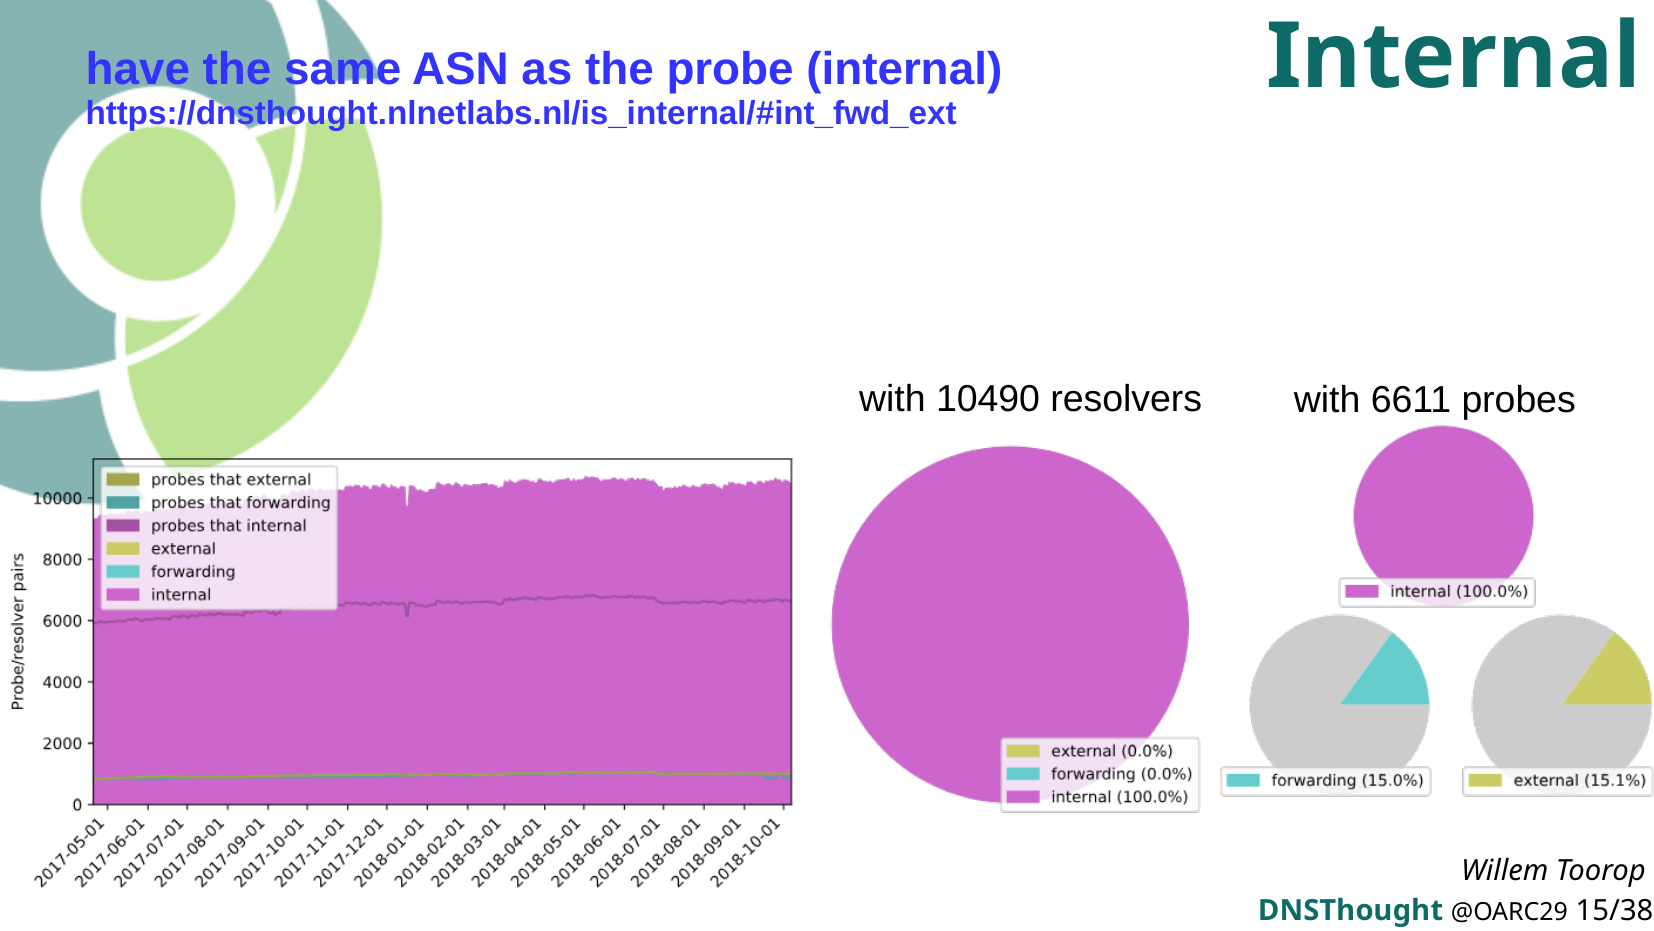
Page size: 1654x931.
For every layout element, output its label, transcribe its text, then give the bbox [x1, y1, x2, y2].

text_box with 10490 resolvers [844, 370, 1306, 465]
picture [0, 0, 1654, 902]
text_box have the same ASN as the probe (internal) https://dnsthought.nlnetlabs.nl/is_internal/#int_fwd_ext [70, 35, 1123, 125]
text_box with 6611 probes [1279, 371, 1654, 466]
title Internal [82, 8, 1642, 221]
